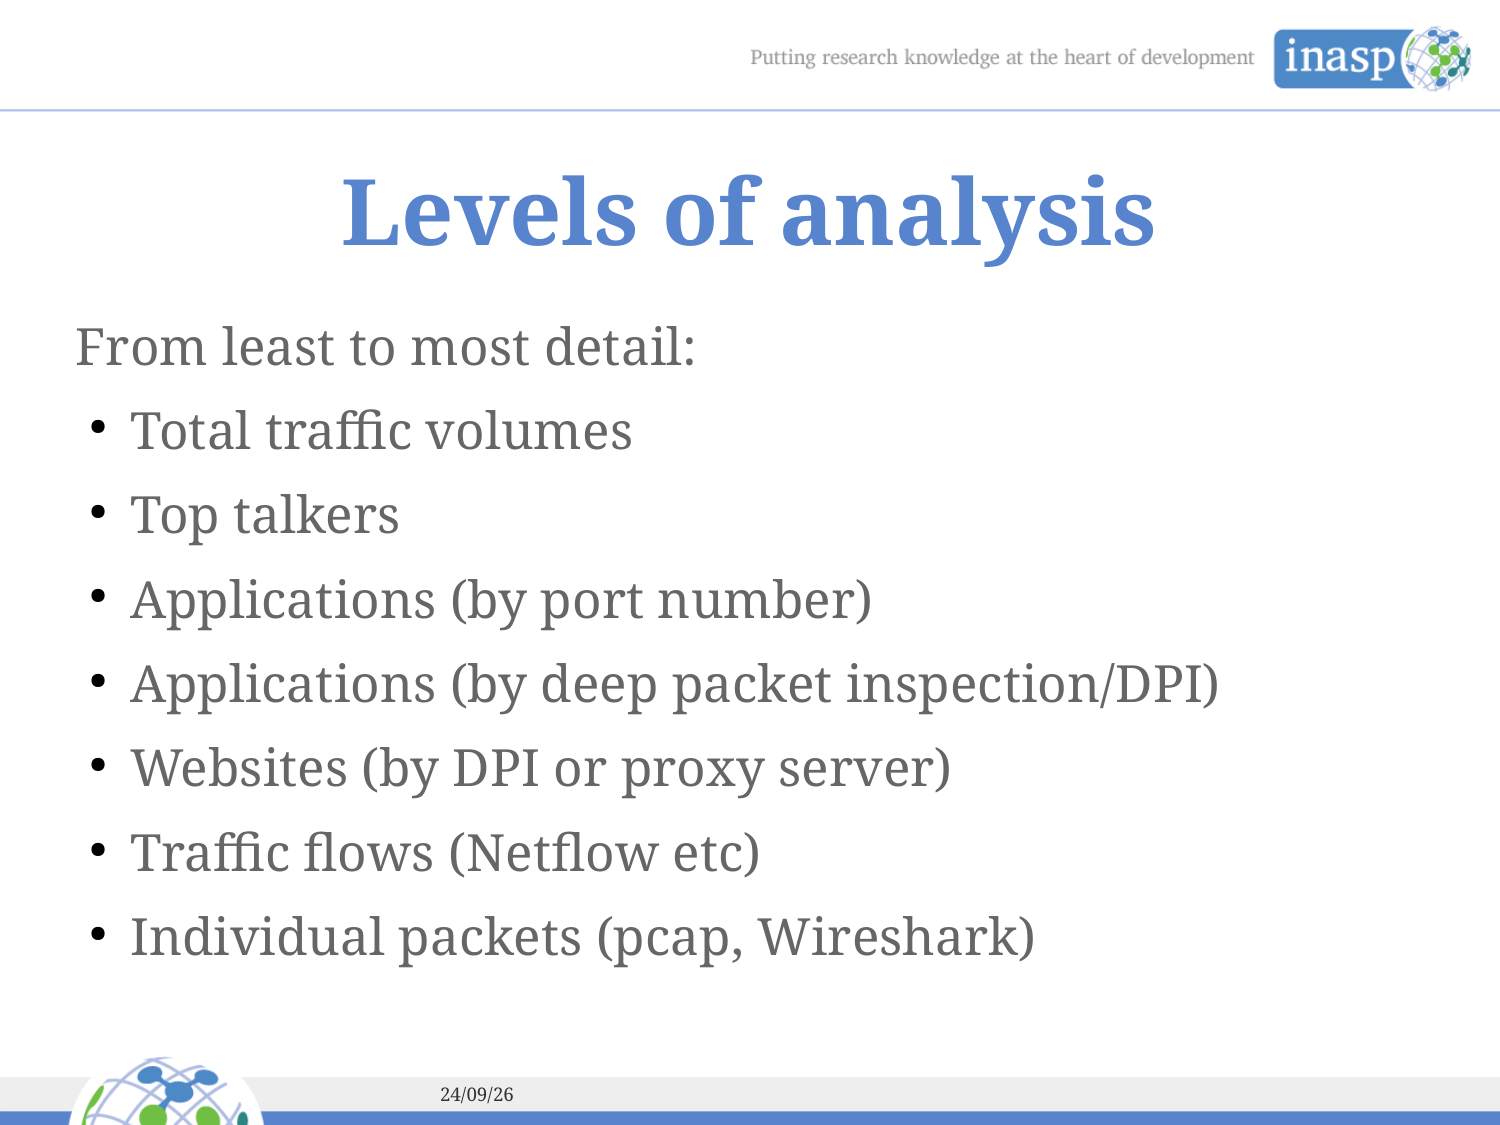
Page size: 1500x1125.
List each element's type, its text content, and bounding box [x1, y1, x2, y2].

list From least to most detail: Total traffic volumes Top talkers Applications (by port number) Applications (by deep packet inspection/DPI) Websites (by DPI or proxy server) Traffic flows (Netflow etc) Individual packets (pcap, Wireshark) [75, 313, 1426, 967]
picture [0, 0, 1500, 1125]
title Levels of analysis [75, 129, 1426, 313]
